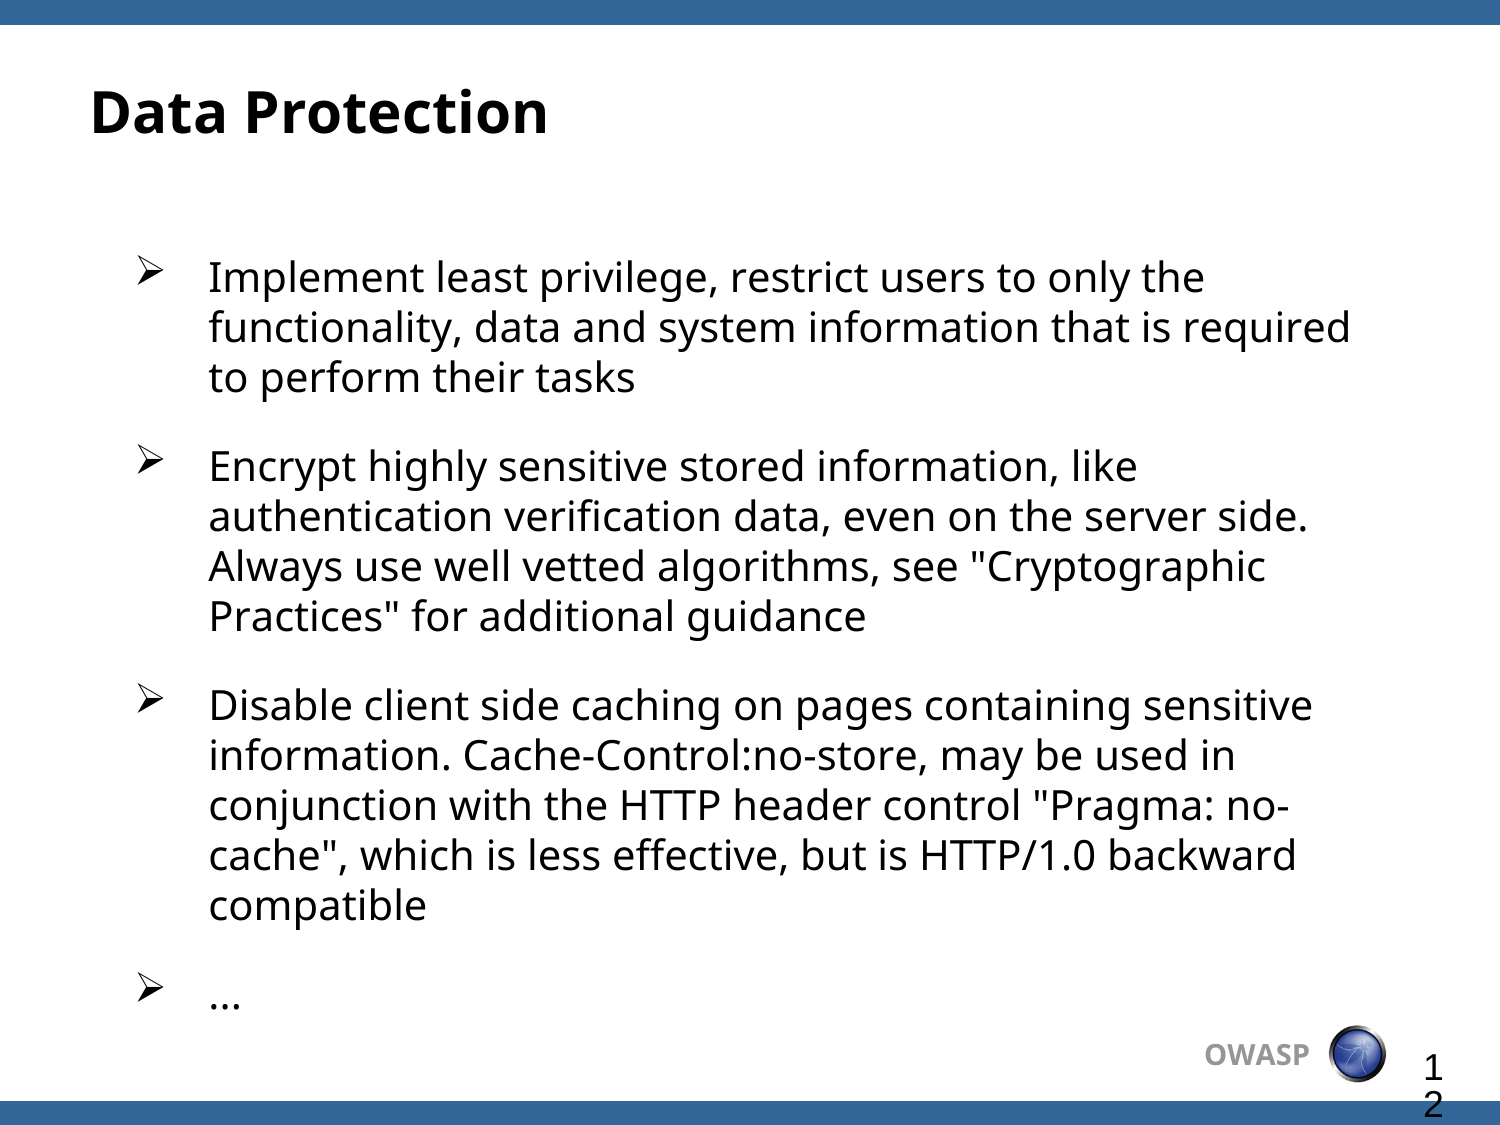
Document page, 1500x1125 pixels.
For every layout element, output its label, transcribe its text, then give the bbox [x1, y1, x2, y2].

picture [1325, 1024, 1388, 1083]
list Implement least privilege, restrict users to only the functionality, data and system information that is required to perform their tasks Encrypt highly sensitive stored information, like authentication verification data, even on the server side. Always use well vetted algorithms, see "Cryptographic Practices" for additional guidance Disable client side caching on pages containing sensitive information. Cache-Control:no-store, may be used in conjunction with the HTTP header control "Pragma: no-cache", which is less effective, but is HTTP/1.0 backward compatible ... [81, 242, 1418, 951]
title Data Protection [75, 45, 1426, 176]
